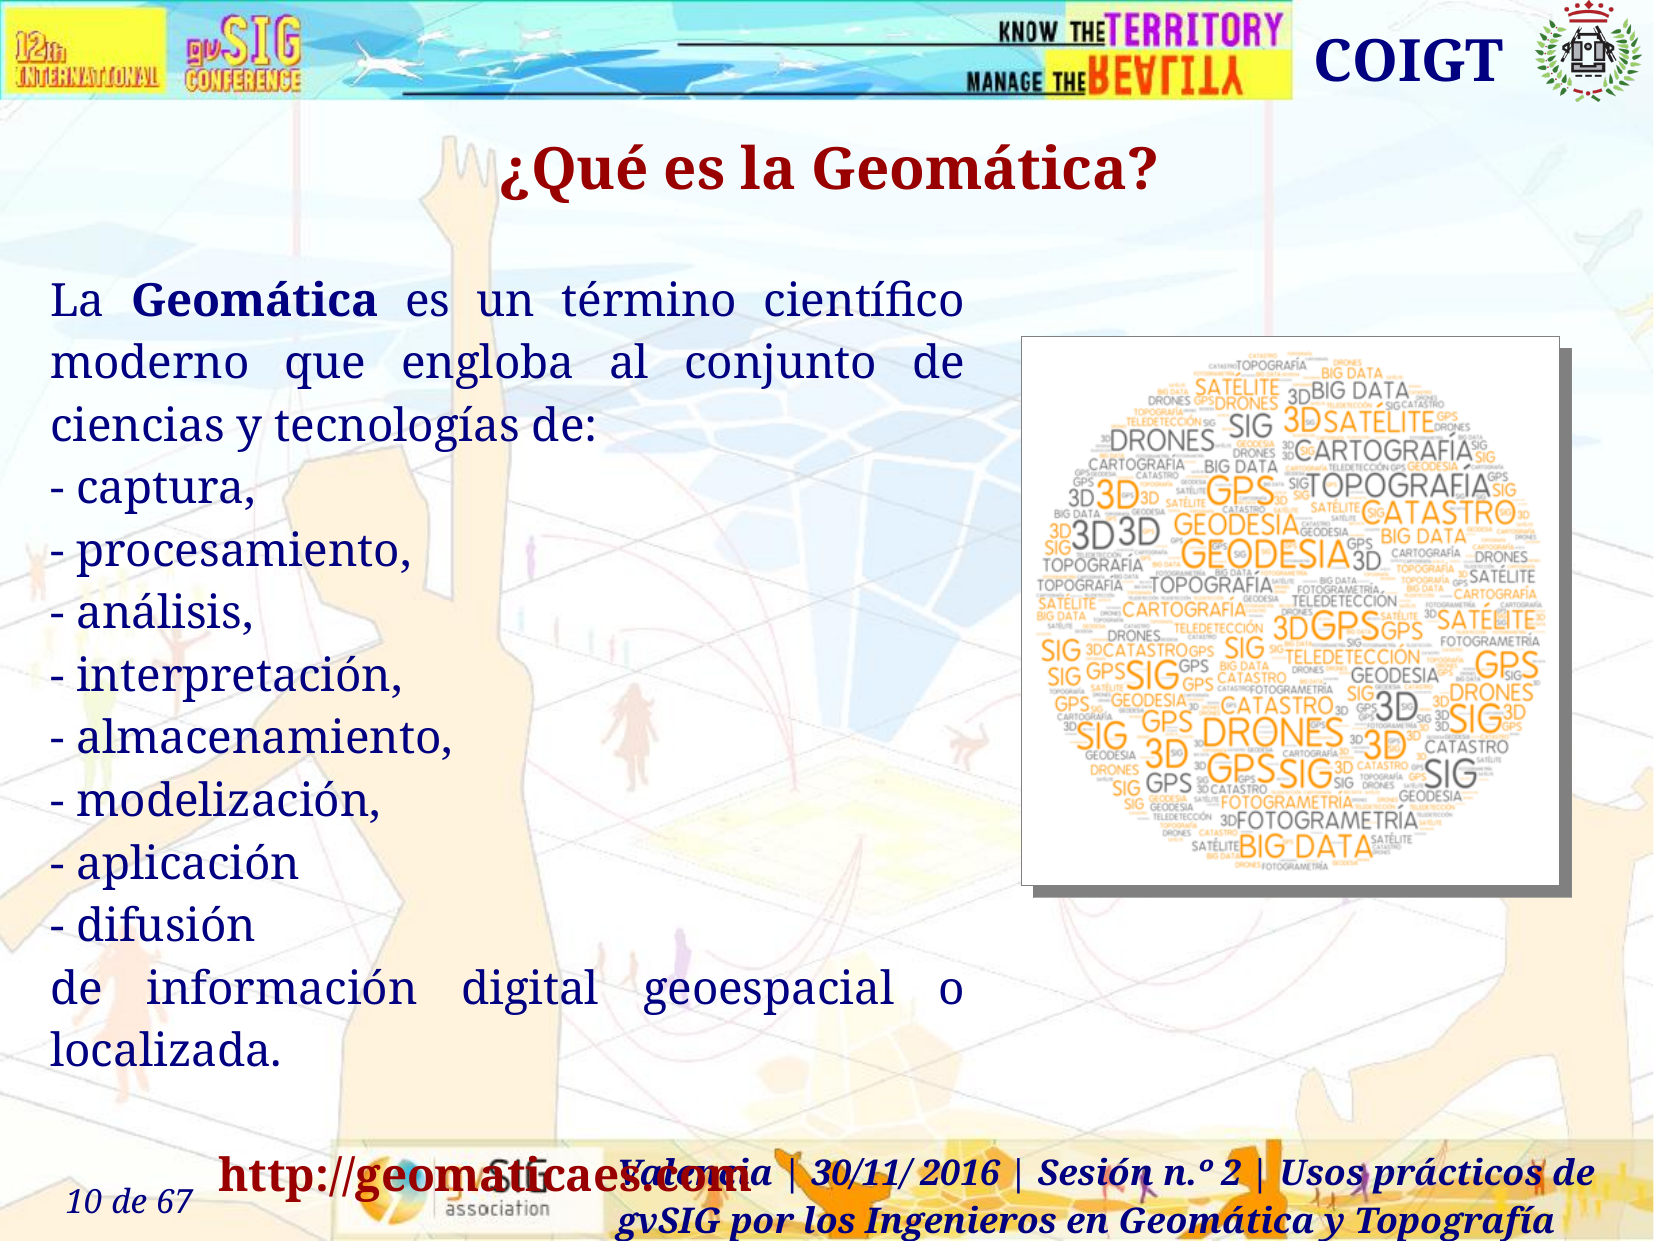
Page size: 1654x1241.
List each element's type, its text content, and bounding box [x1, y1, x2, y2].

text_box COIGT [1299, 12, 1654, 148]
text_box ¿Qué es la Geomática? [28, 120, 1630, 202]
text_box La Geomática es un término científico moderno que engloba al conjunto de ciencias y tecnologías de: - captura, - procesamiento, - análisis, - interpretación, - almacenamiento, - modelización, - aplicación - difusión de información digital geoespacial o localizada. http://geomaticaes.com [35, 259, 981, 1241]
text_box Valencia | 30/11/ 2016 | Sesión n.º 2 | Usos prácticos de gvSIG por los Ingenieros en Geomática y Topografía [981, 1140, 1654, 1241]
picture [0, 0, 1654, 1241]
